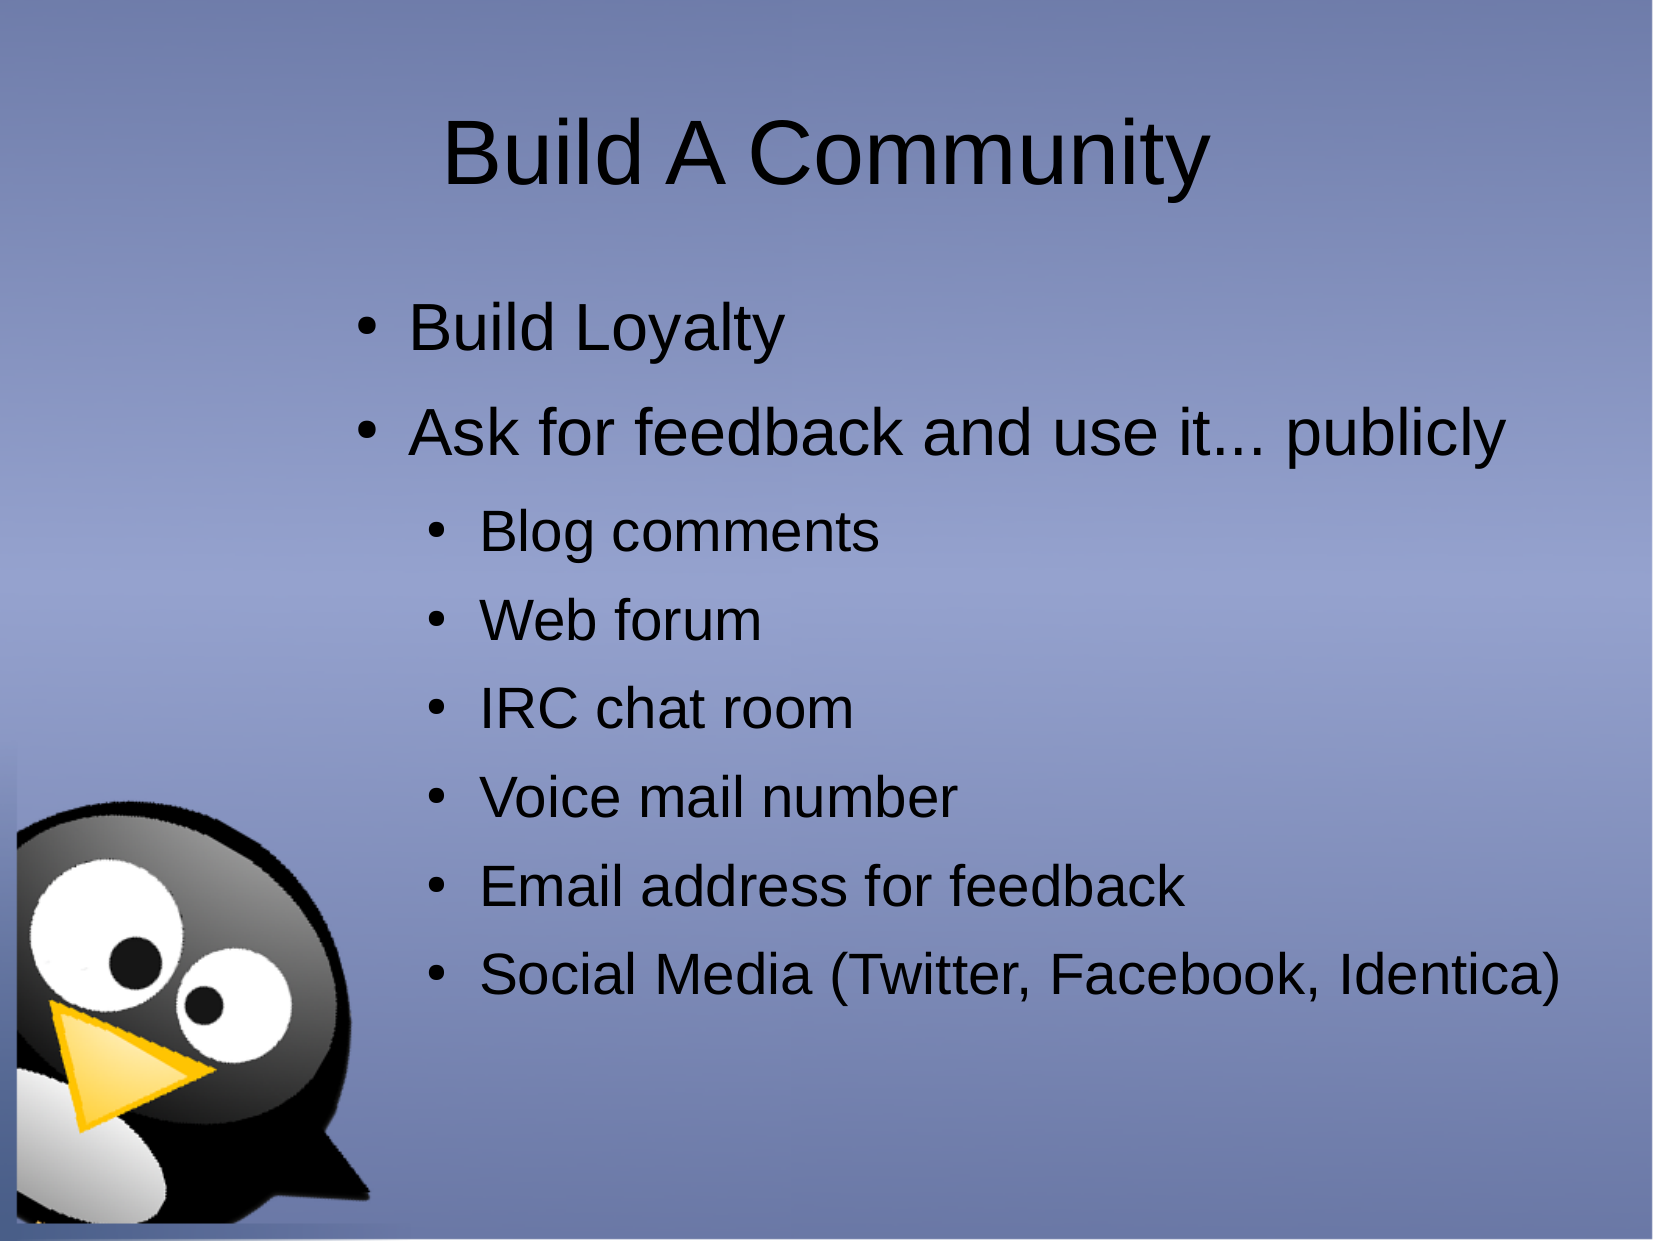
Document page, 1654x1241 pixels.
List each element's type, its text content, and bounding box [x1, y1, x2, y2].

picture [0, 0, 1654, 1241]
list Build Loyalty Ask for feedback and use it... publicly Blog comments Web forum IRC chat room Voice mail number Email address for feedback Social Media (Twitter, Facebook, Identica) [337, 290, 1571, 1109]
title Build A Community [82, 49, 1571, 257]
